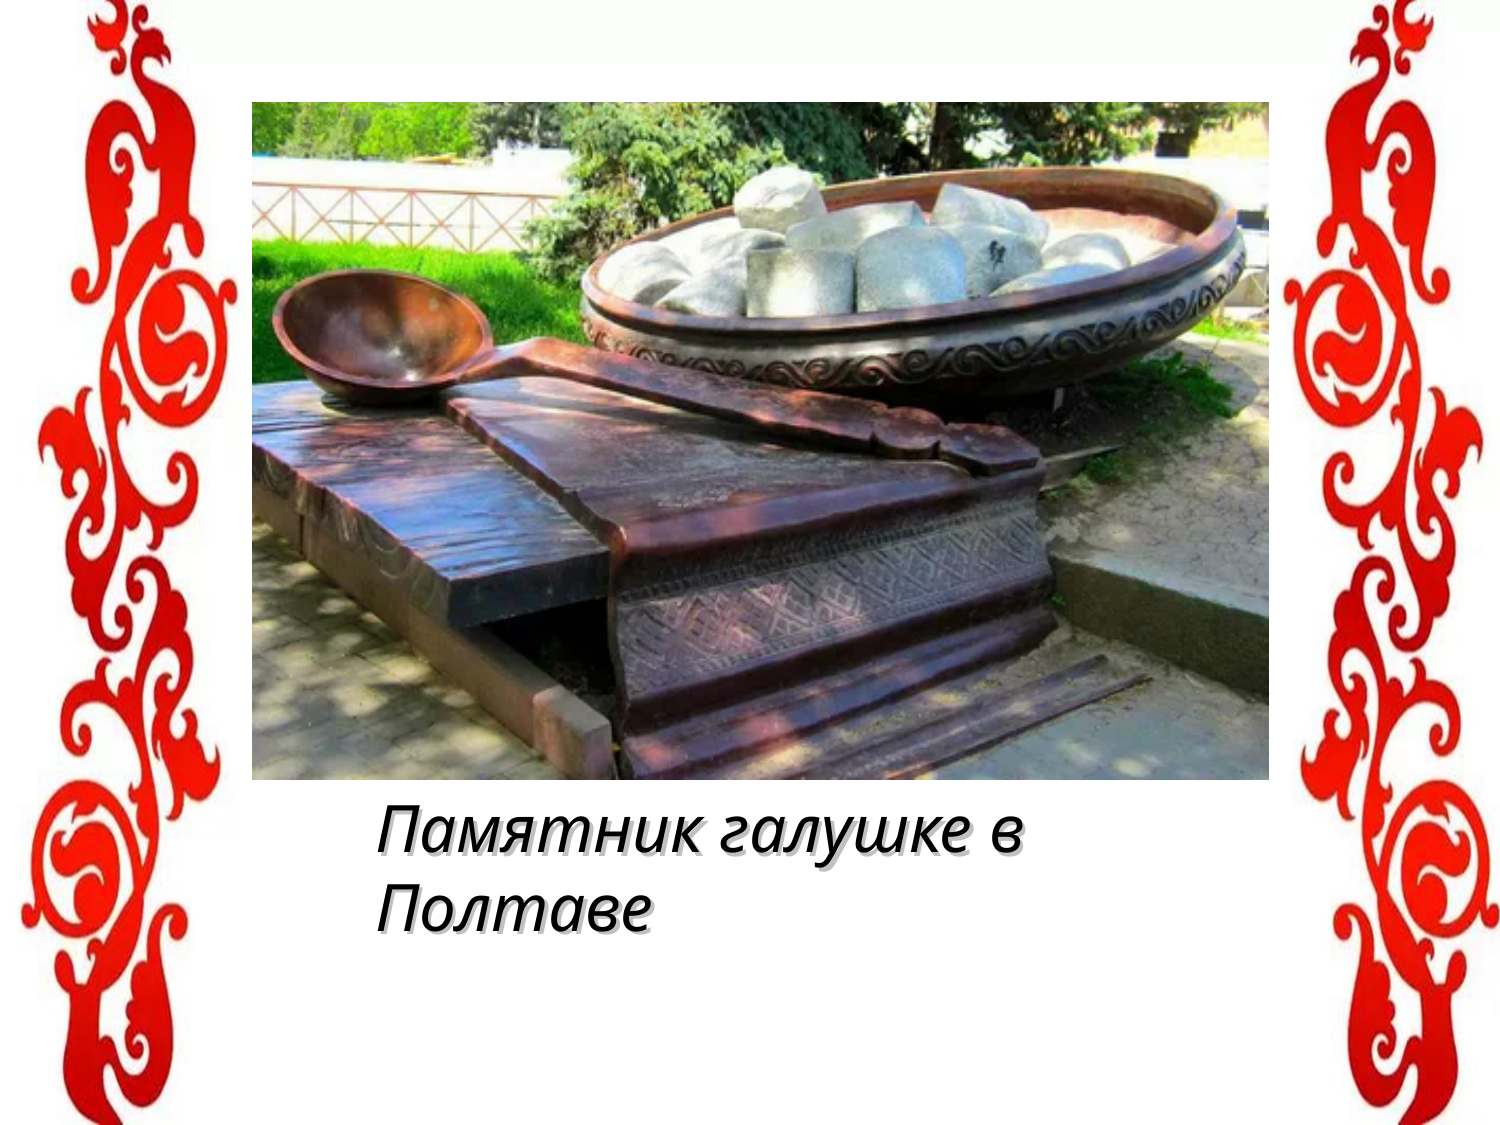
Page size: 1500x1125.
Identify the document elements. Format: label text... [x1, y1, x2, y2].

picture [0, 0, 1500, 1125]
list Памятник галушке в Полтаве [360, 780, 1223, 953]
